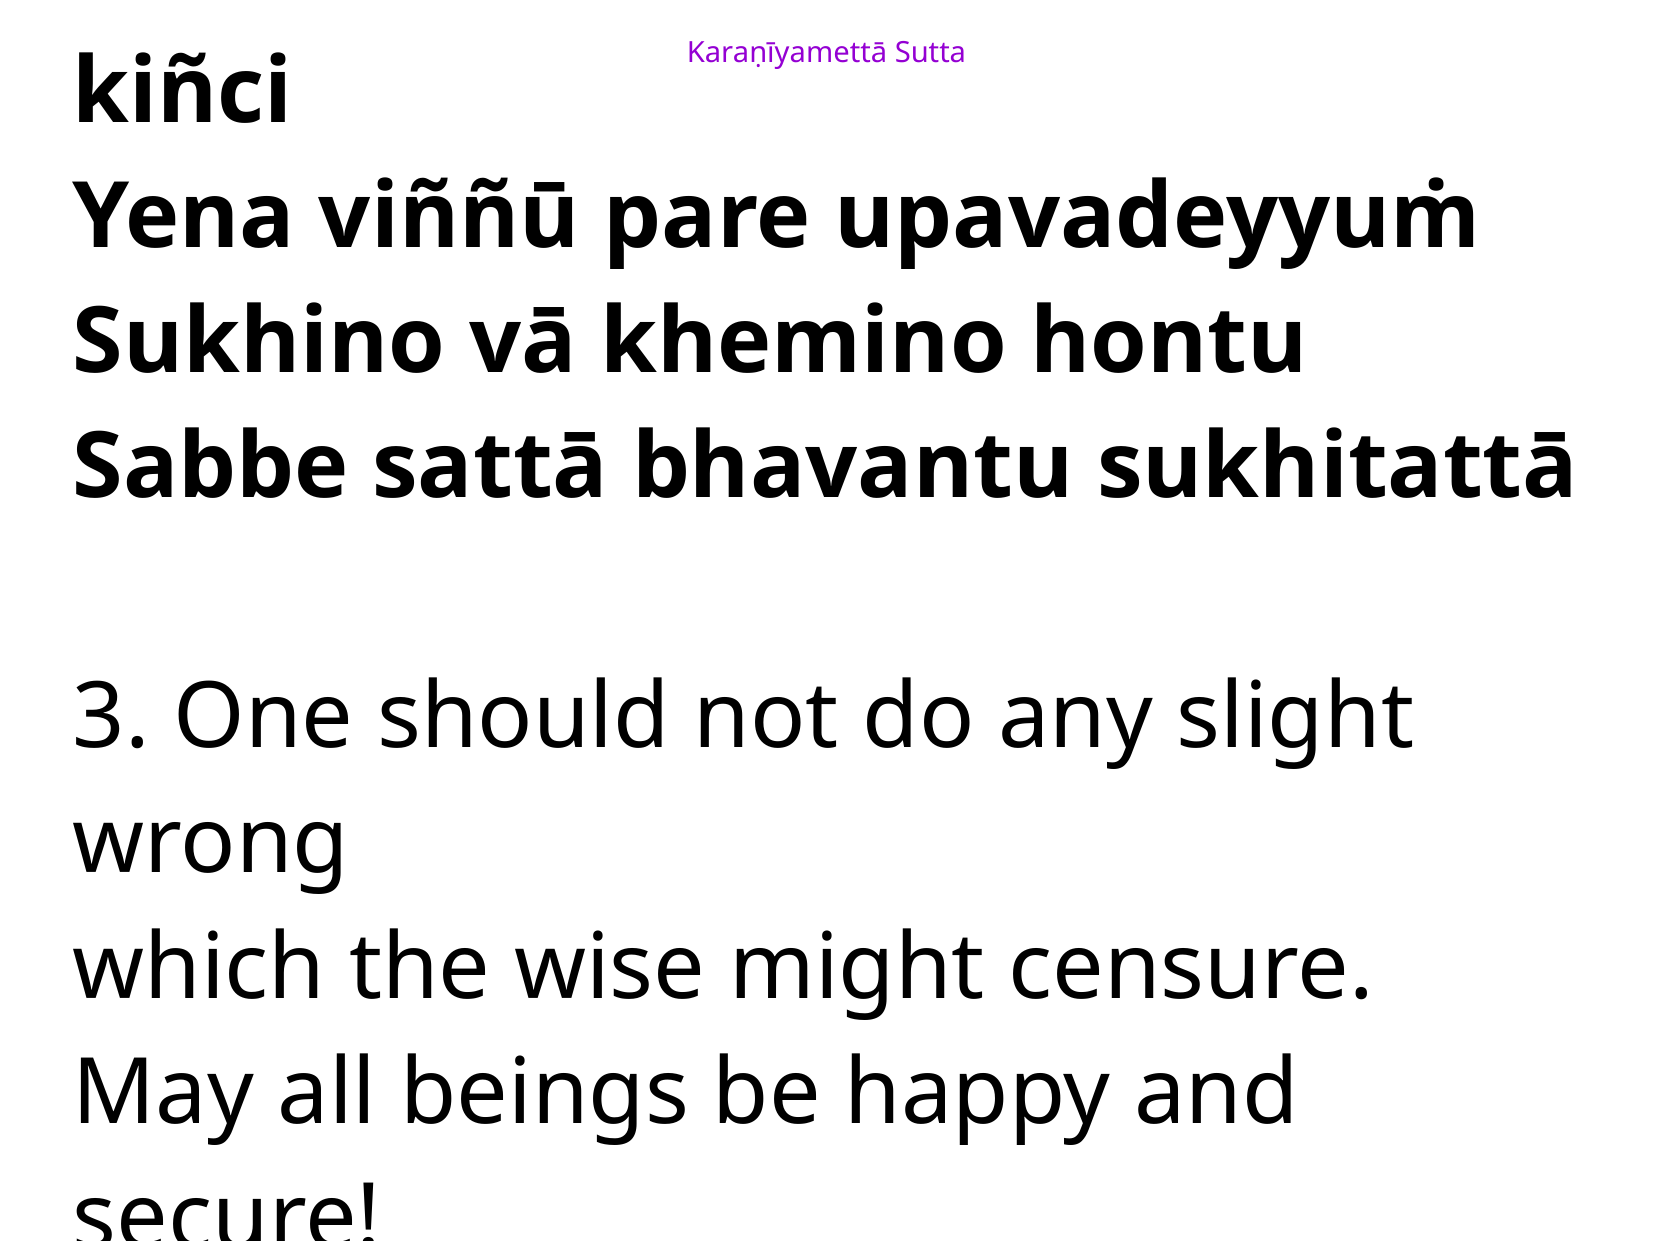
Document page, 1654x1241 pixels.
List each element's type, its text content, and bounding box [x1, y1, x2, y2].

title Karaṇīyamettā Sutta [82, 6, 1571, 97]
subtitle 3. Na ca khuddhaṁ samācare kiñci Yena viññū pare upavadeyyuṁ Sukhino vā khemino hontu Sabbe sattā bhavantu sukhitattā 3. One should not do any slight wrong which the wise might censure. May all beings be happy and secure! May all beings have happy minds! [72, 108, 1631, 1192]
